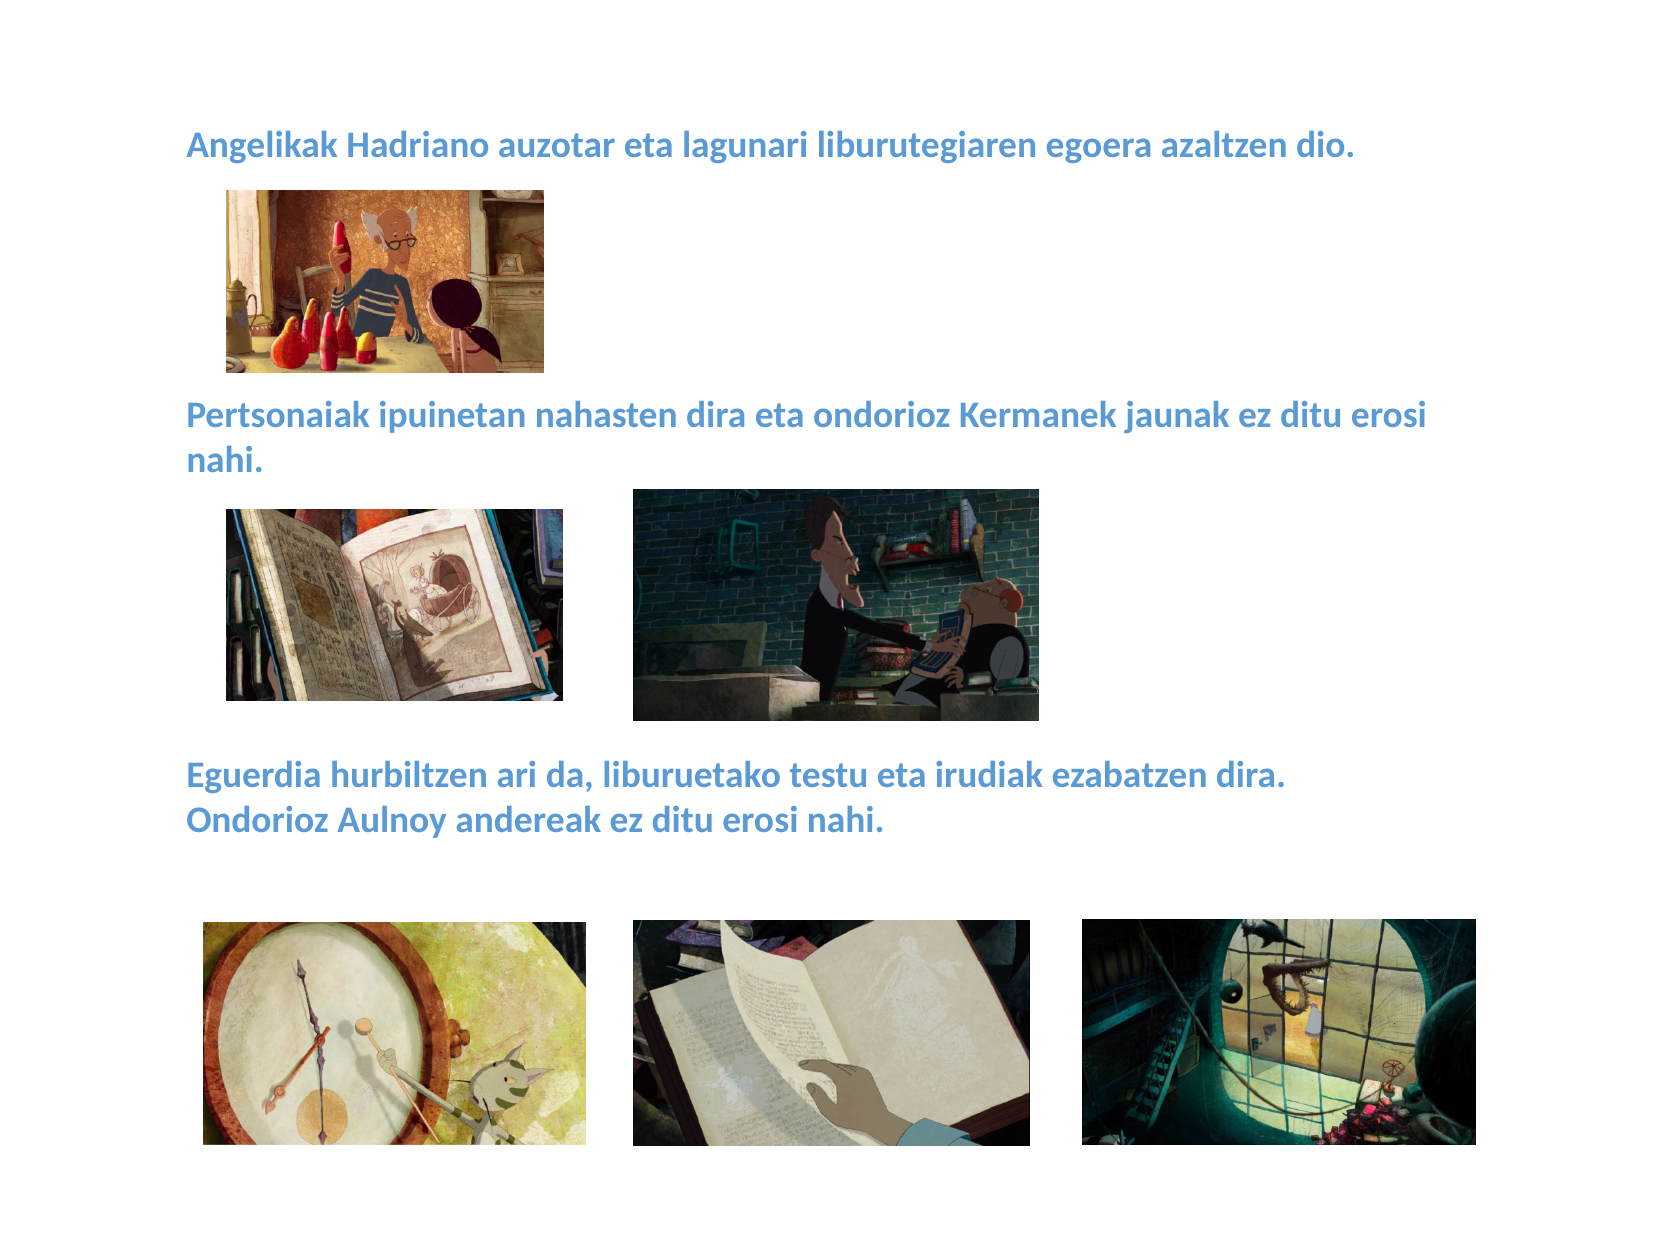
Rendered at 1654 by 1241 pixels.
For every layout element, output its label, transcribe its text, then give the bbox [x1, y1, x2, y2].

picture [226, 190, 544, 373]
text_box Angelikak Hadriano auzotar eta lagunari liburutegiaren egoera azaltzen dio. Pertsonaiak ipuinetan nahasten dira eta ondorioz Kermanek jaunak ez ditu erosi nahi. Eguerdia hurbiltzen ari da, liburuetako testu eta irudiak ezabatzen dira. Ondorioz Aulnoy andereak ez ditu erosi nahi. [171, 112, 1452, 848]
picture [1082, 919, 1476, 1145]
picture [633, 489, 1039, 721]
picture [203, 922, 586, 1145]
picture [226, 509, 563, 701]
picture [633, 920, 1030, 1146]
